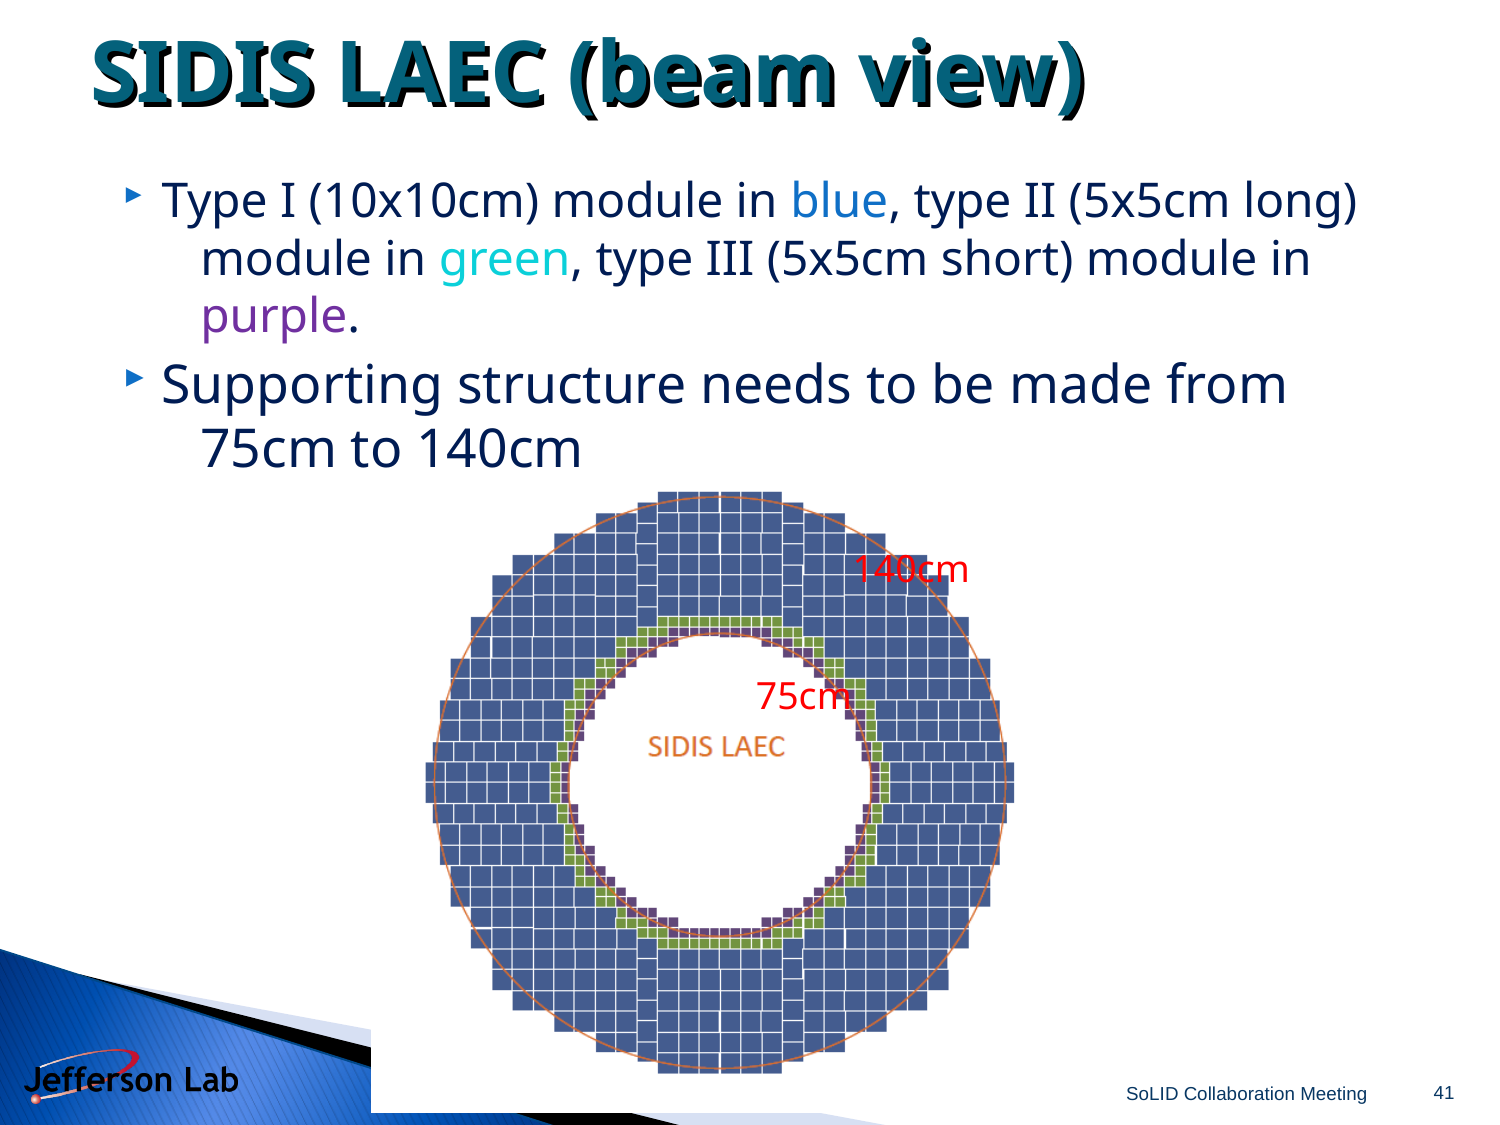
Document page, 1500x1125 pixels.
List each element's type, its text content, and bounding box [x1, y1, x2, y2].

list Type I (10x10cm) module in blue, type II (5x5cm long) module in green, type III (5x5cm short) module in purple. Supporting structure needs to be made from 75cm to 140cm [75, 162, 1426, 488]
text_box SoLID Collaboration Meeting [1074, 1051, 1418, 1112]
text_box 41 [1418, 1051, 1479, 1112]
title SIDIS LAEC (beam view) [75, 0, 1426, 162]
text_box 140cm [838, 537, 985, 598]
picture [371, 488, 1063, 1113]
text_box 75cm [741, 664, 867, 724]
